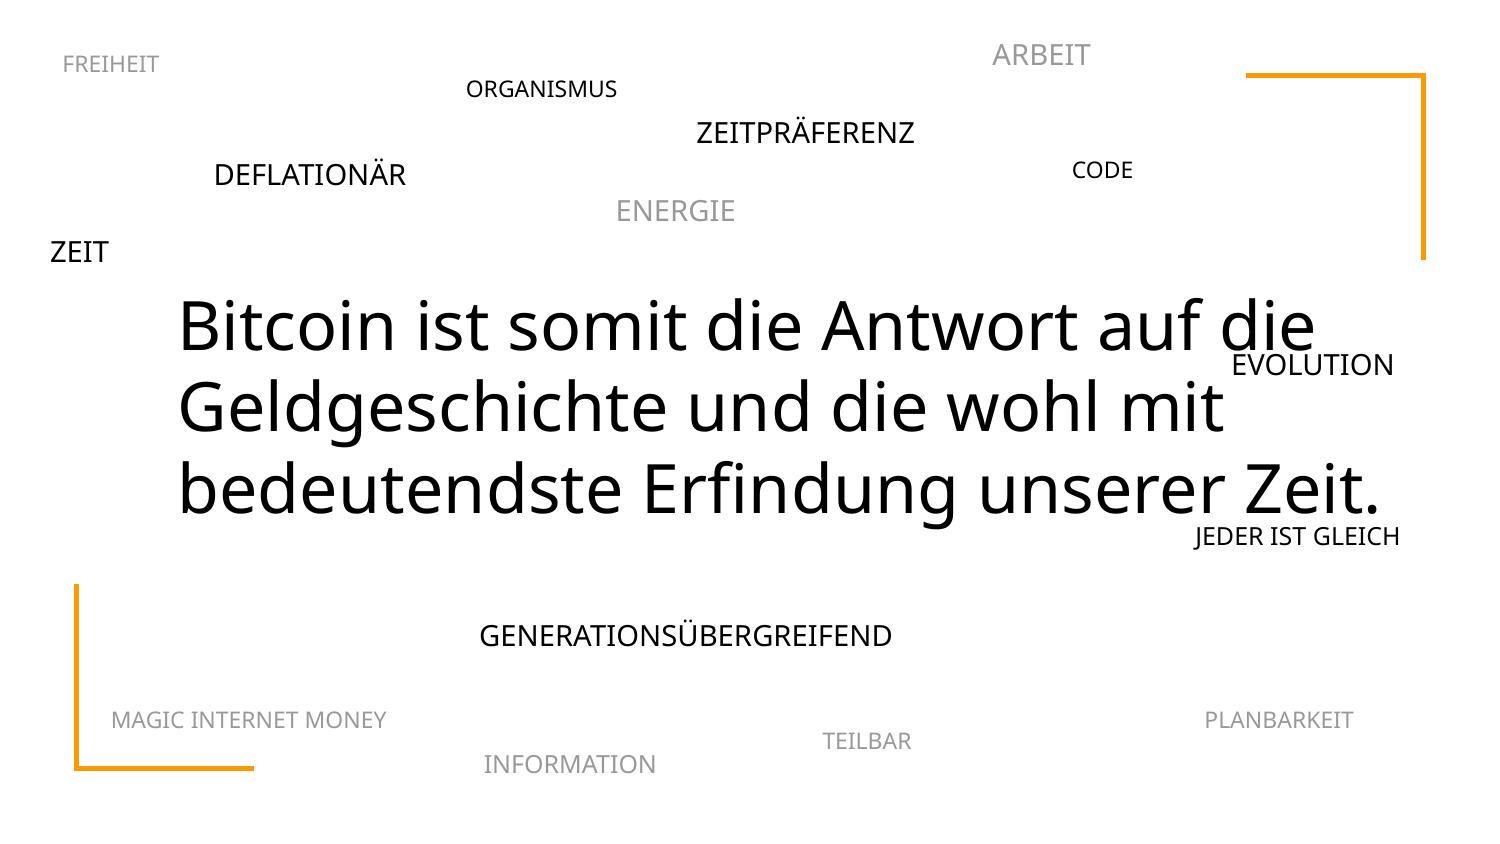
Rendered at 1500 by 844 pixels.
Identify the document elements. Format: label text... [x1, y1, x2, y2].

text_box GENERATIONSÜBERGREIFEND [464, 602, 927, 668]
text_box EVOLUTION [1215, 331, 1500, 397]
text_box ZEIT [34, 218, 498, 284]
text_box JEDER IST GLEICH [1180, 505, 1480, 566]
text_box ENERGIE [600, 177, 900, 243]
text_box MAGIC INTERNET MONEY [95, 690, 504, 748]
title Bitcoin ist somit die Antwort auf die Geldgeschichte und die wohl mit bedeutendste Erfindung unserer Zeit. [162, 224, 1409, 585]
text_box ZEITPRÄFERENZ [681, 99, 981, 165]
text_box ORGANISMUS [450, 59, 750, 117]
text_box INFORMATION [468, 733, 725, 794]
text_box DEFLATIONÄR [198, 141, 498, 207]
text_box TEILBAR [807, 711, 1107, 769]
text_box ARBEIT [977, 20, 1277, 86]
text_box PLANBARKEIT [1189, 690, 1426, 748]
text_box CODE [1056, 141, 1356, 199]
text_box FREIHEIT [47, 34, 223, 92]
